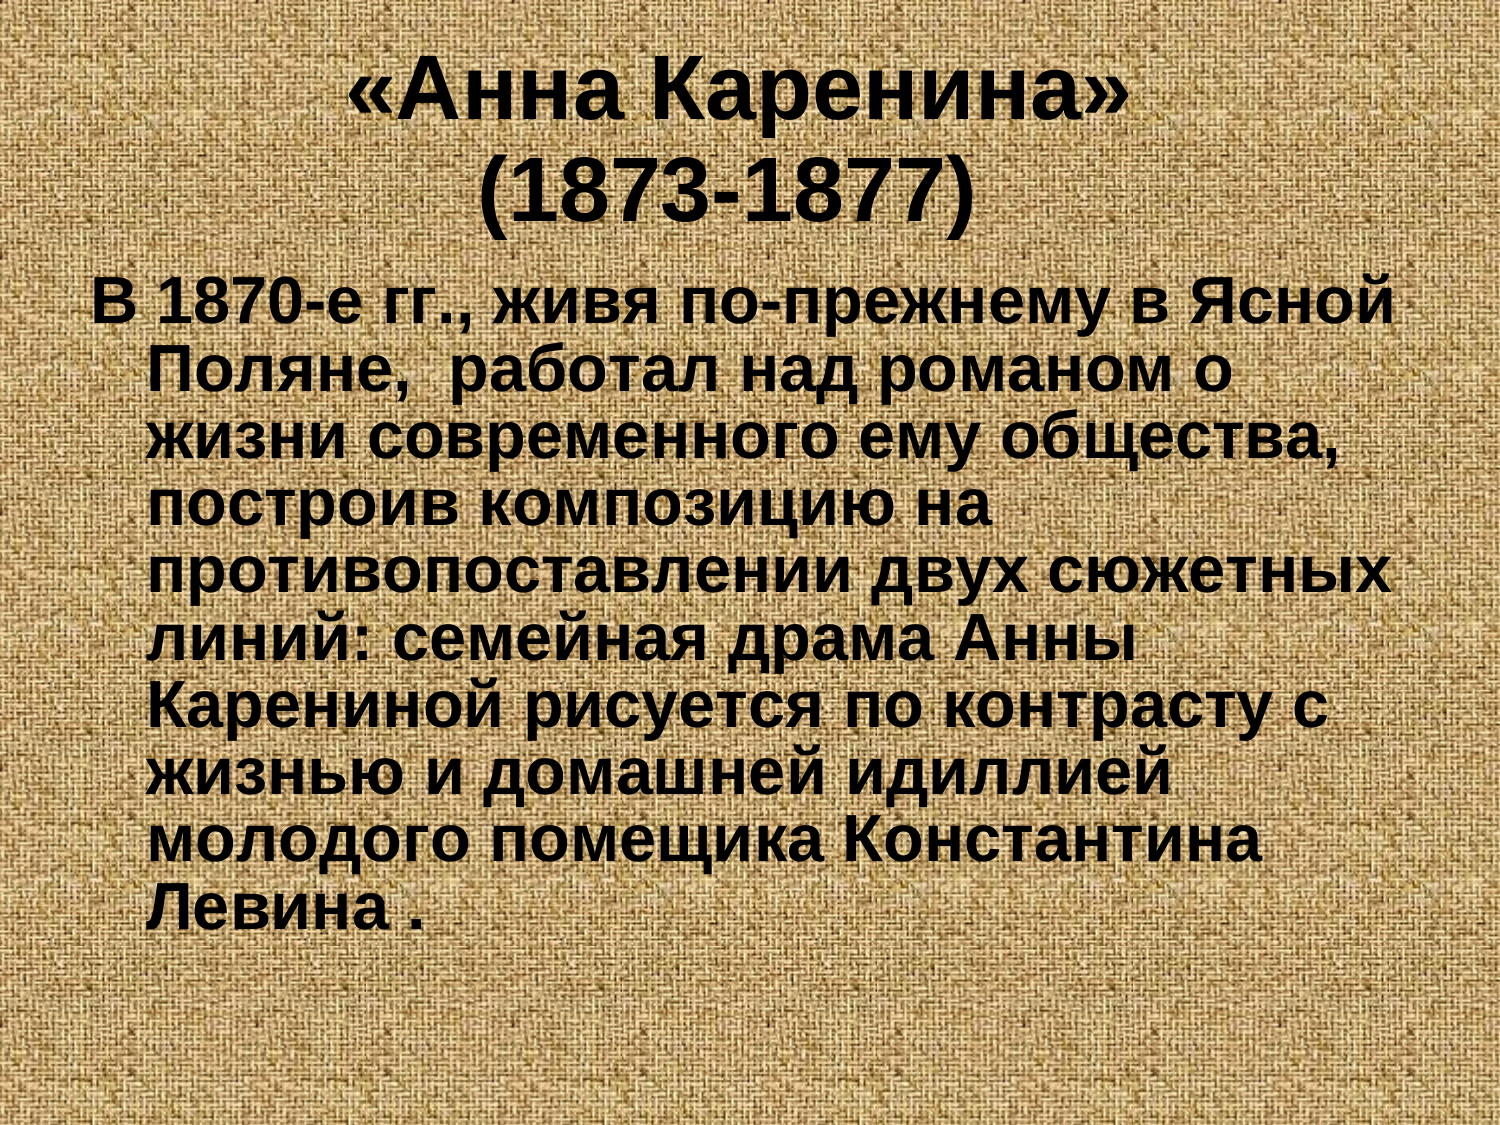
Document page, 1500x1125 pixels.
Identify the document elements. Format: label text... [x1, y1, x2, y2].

title «Анна Каренина» (1873-1877) [53, 25, 1426, 252]
picture [0, 0, 1500, 1125]
list В 1870-е гг., живя по-прежнему в Ясной Поляне, работал над романом о жизни современного ему общества, построив композицию на противопоставлении двух сюжетных линий: семейная драма Анны Карениной рисуется по контрасту с жизнью и домашней идиллией молодого помещика Константина Левина . [75, 262, 1426, 1005]
